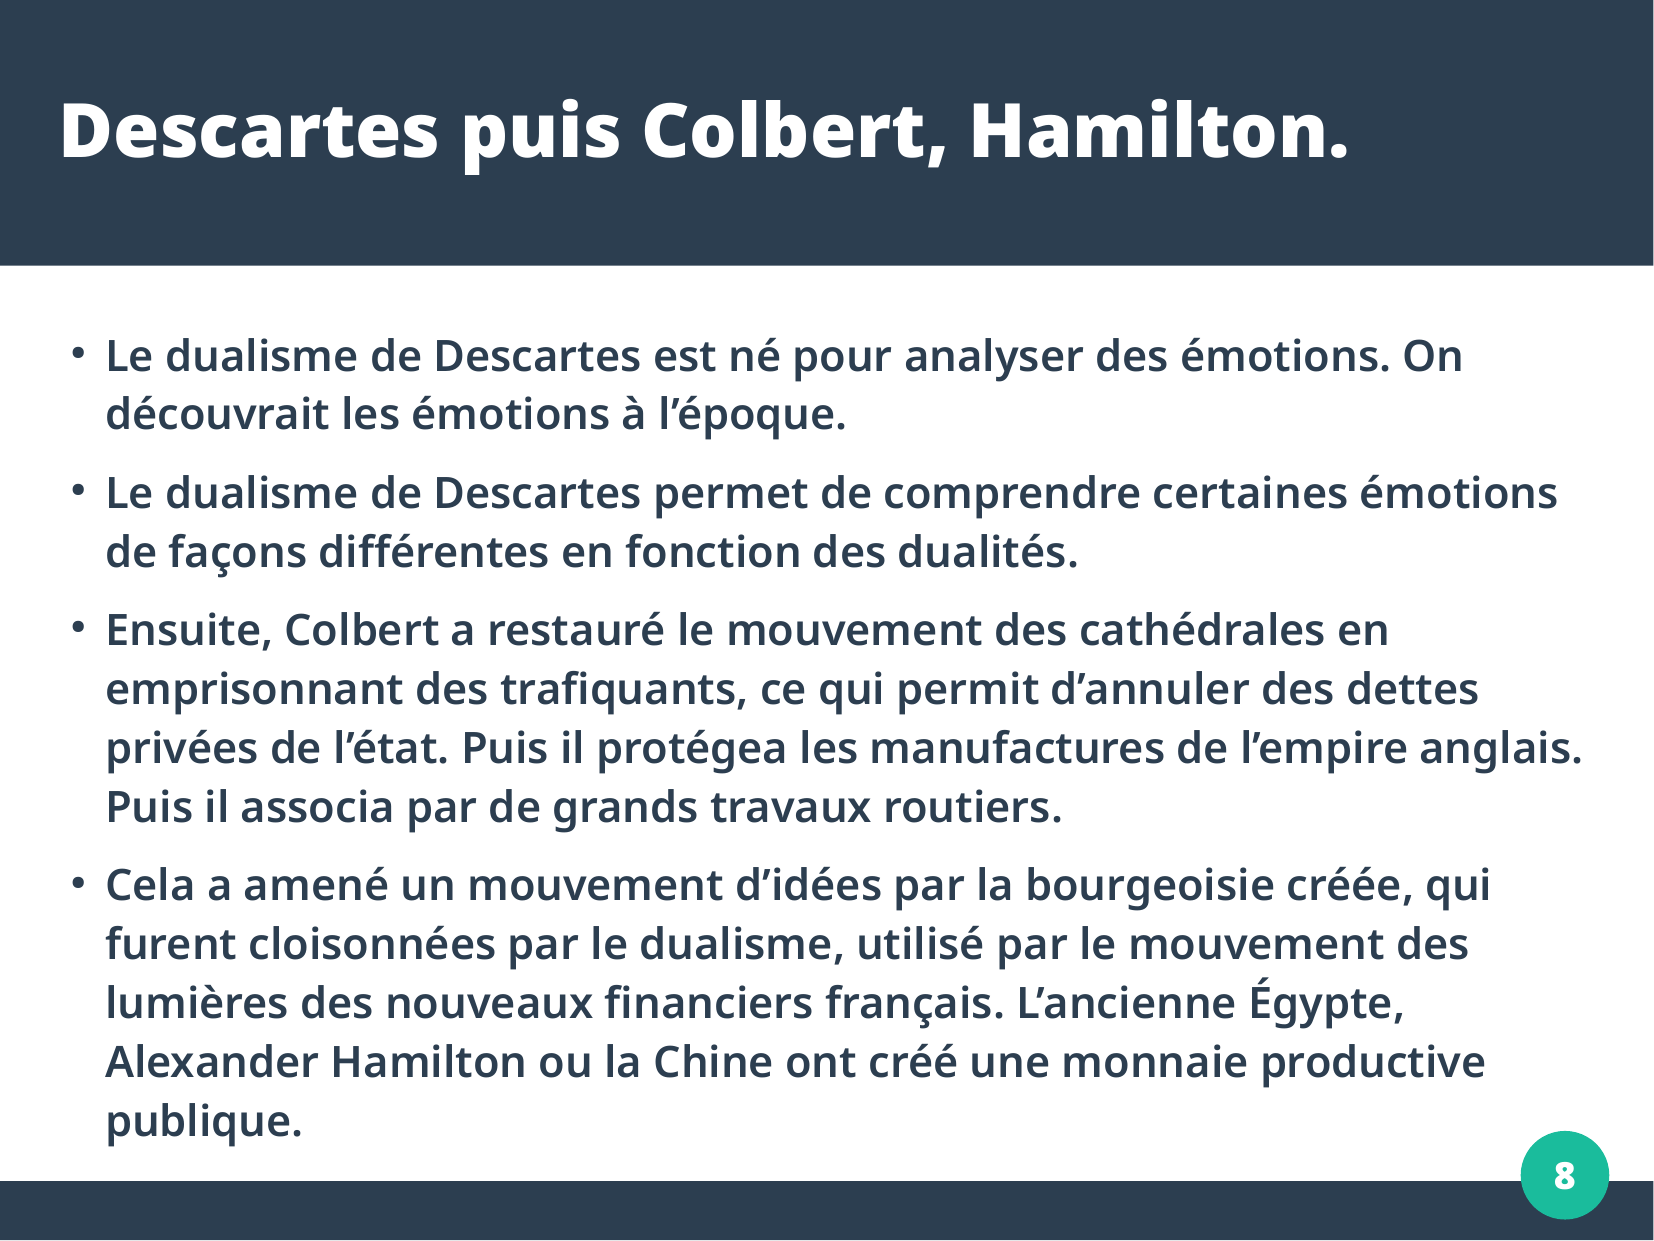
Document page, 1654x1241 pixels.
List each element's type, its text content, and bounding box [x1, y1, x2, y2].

list Le dualisme de Descartes est né pour analyser des émotions. On découvrait les émotions à l’époque. Le dualisme de Descartes permet de comprendre certaines émotions de façons différentes en fonction des dualités. Ensuite, Colbert a restauré le mouvement des cathédrales en emprisonnant des trafiquants, ce qui permit d’annuler des dettes privées de l’état. Puis il protégea les manufactures de l’empire anglais. Puis il associa par de grands travaux routiers. Cela a amené un mouvement d’idées par la bourgeoisie créée, qui furent cloisonnées par le dualisme, utilisé par le mouvement des lumières des nouveaux financiers français. L’ancienne Égypte, Alexander Hamilton ou la Chine ont créé une monnaie productive publique. [59, 324, 1595, 1152]
title Descartes puis Colbert, Hamilton. [59, 49, 1595, 207]
